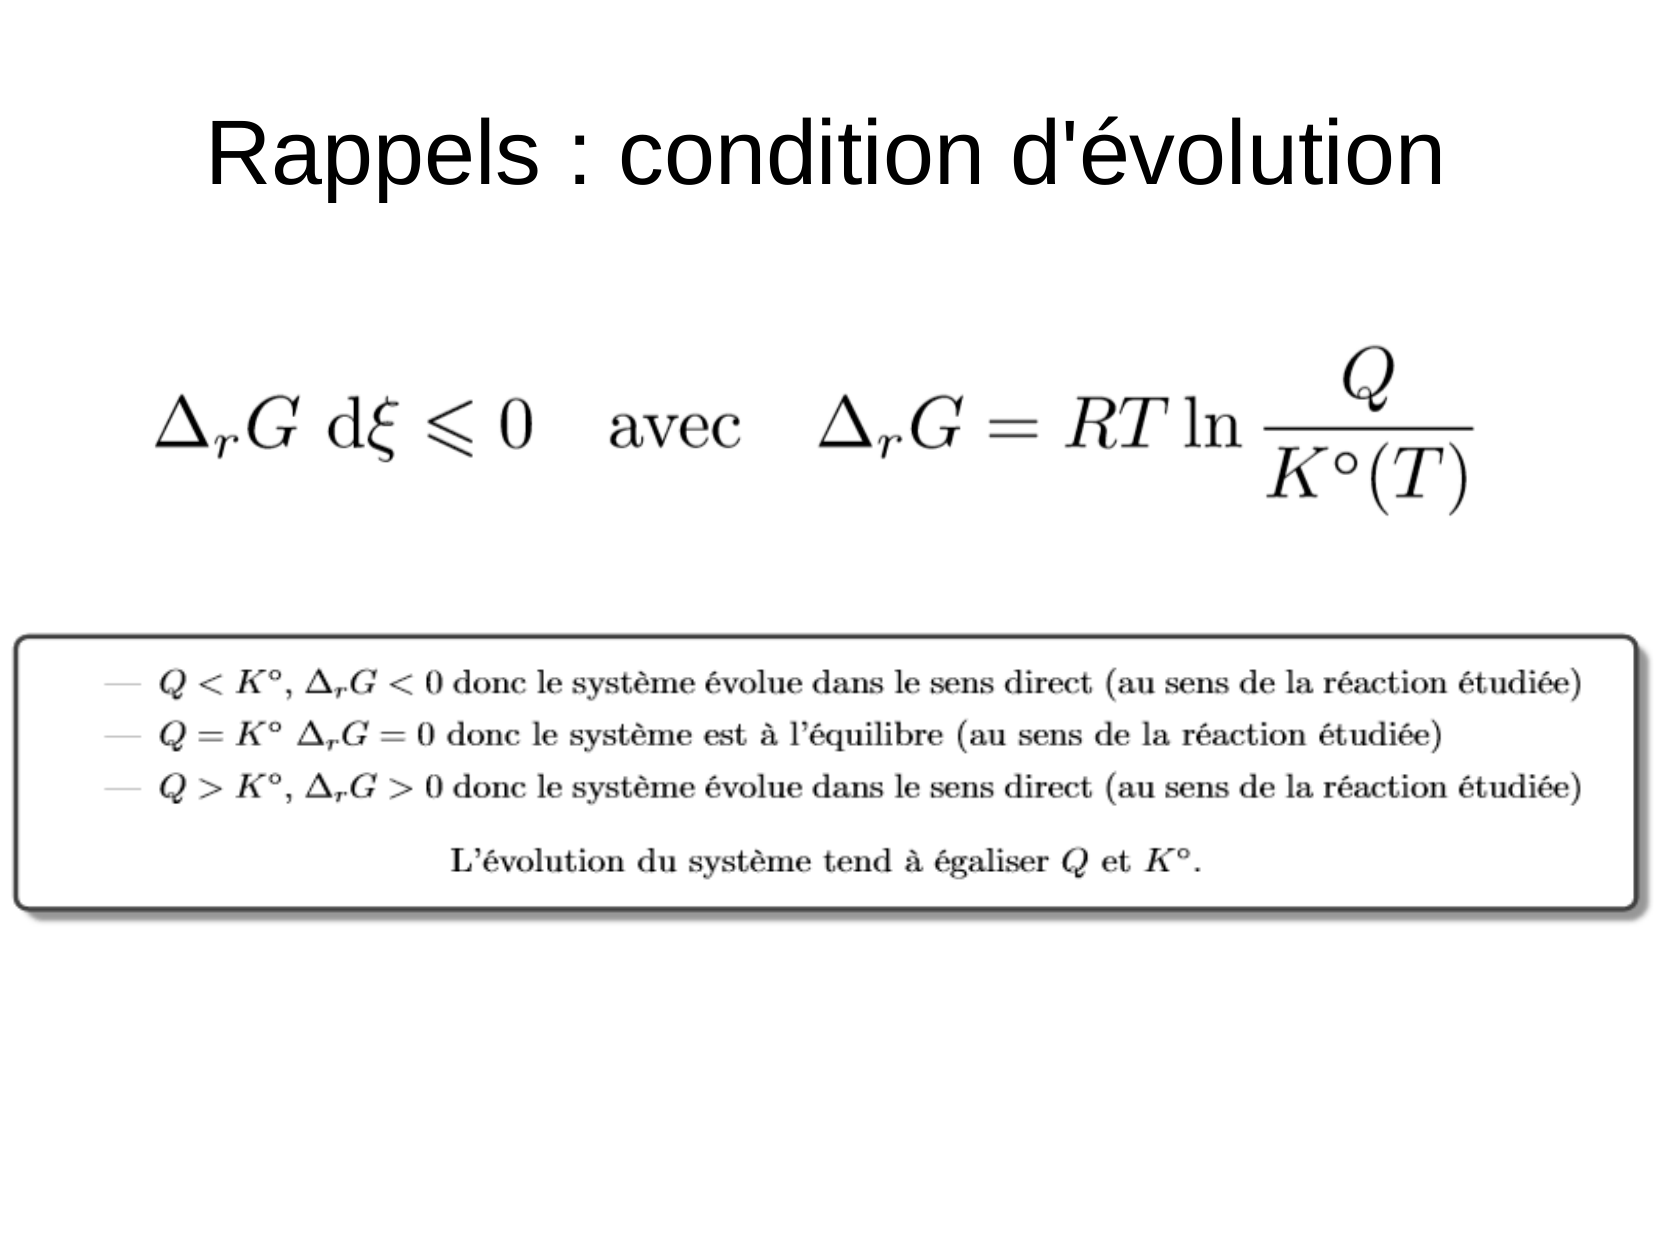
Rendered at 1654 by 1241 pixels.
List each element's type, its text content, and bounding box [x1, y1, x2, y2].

picture [118, 326, 1495, 544]
picture [0, 612, 1654, 934]
title Rappels : condition d'évolution [82, 49, 1571, 257]
